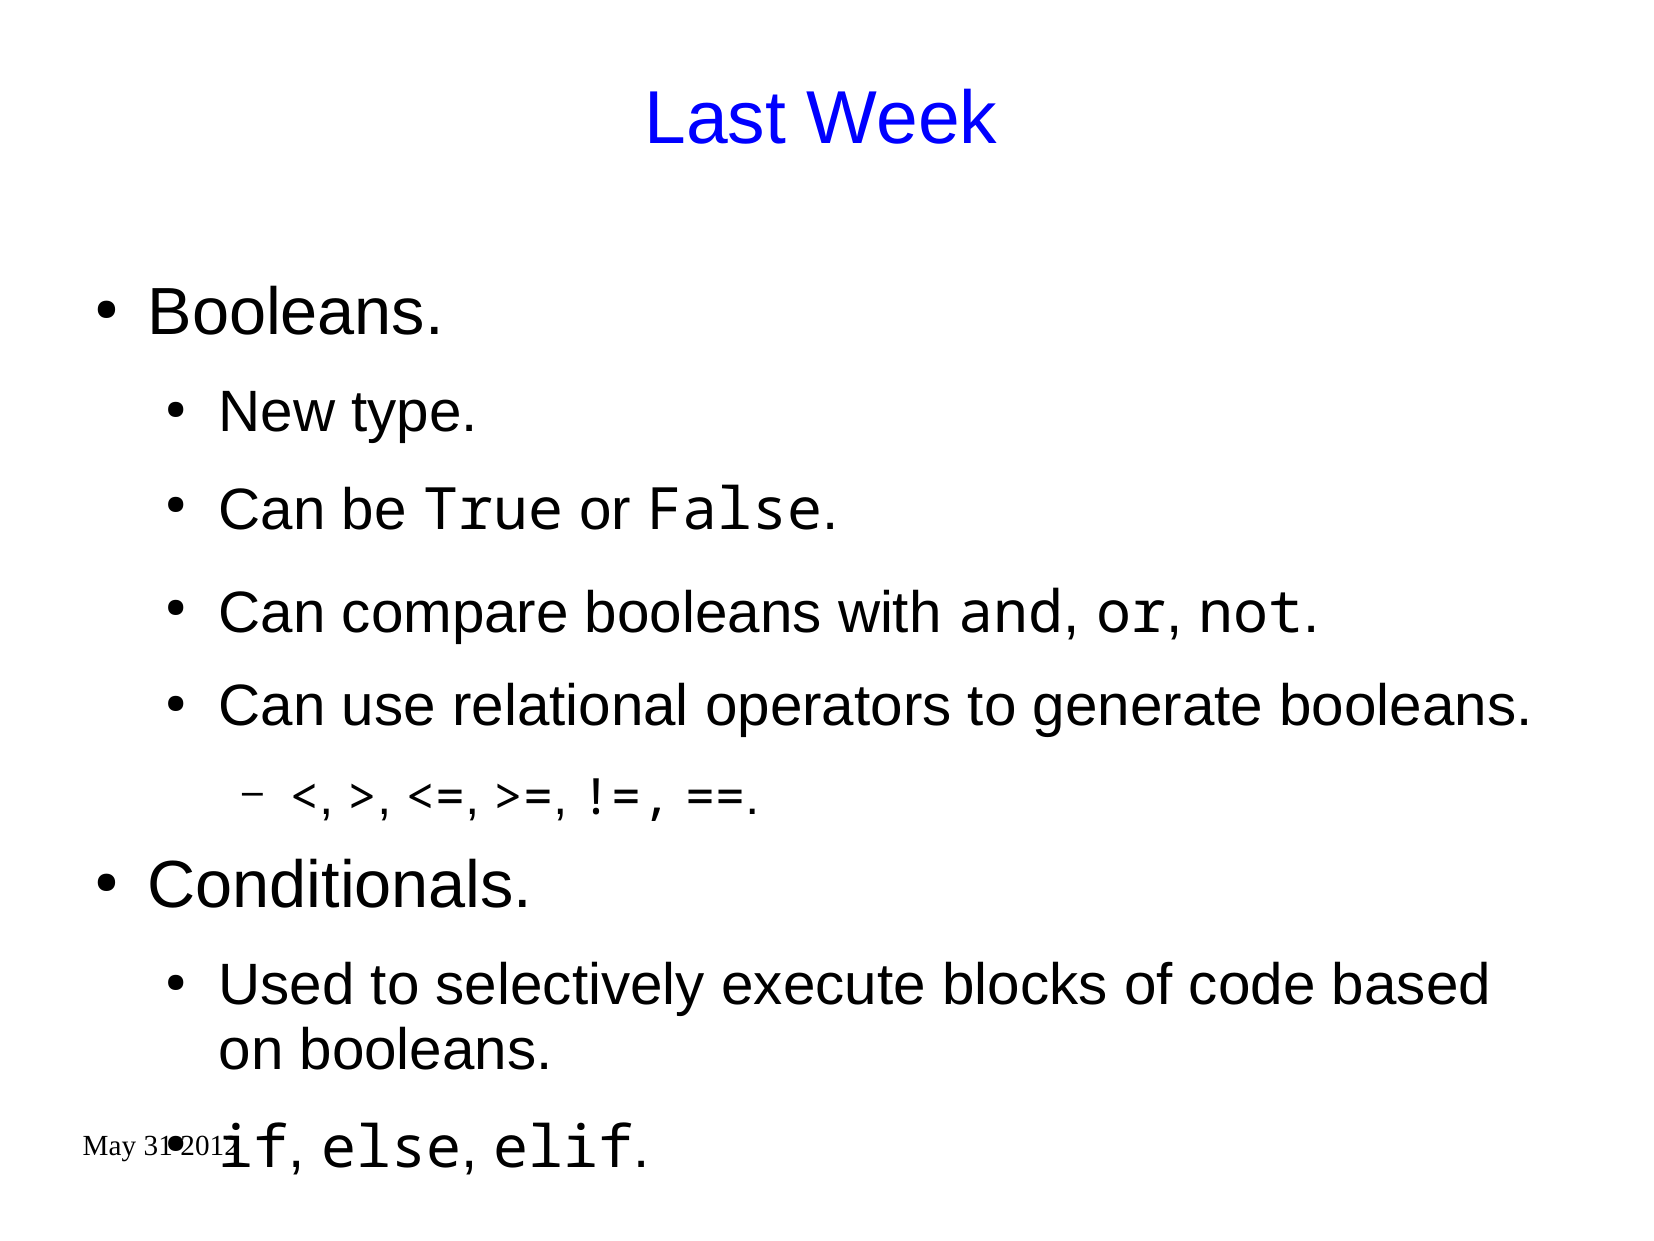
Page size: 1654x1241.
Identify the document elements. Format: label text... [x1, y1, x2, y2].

title Last Week [76, 58, 1565, 178]
list Booleans. New type. Can be True or False. Can compare booleans with and, or, not. Can use relational operators to generate booleans. <, >, <=, >=, !=, ==. Conditionals. Used to selectively execute blocks of code based on booleans. if, else, elif. [76, 274, 1565, 1137]
